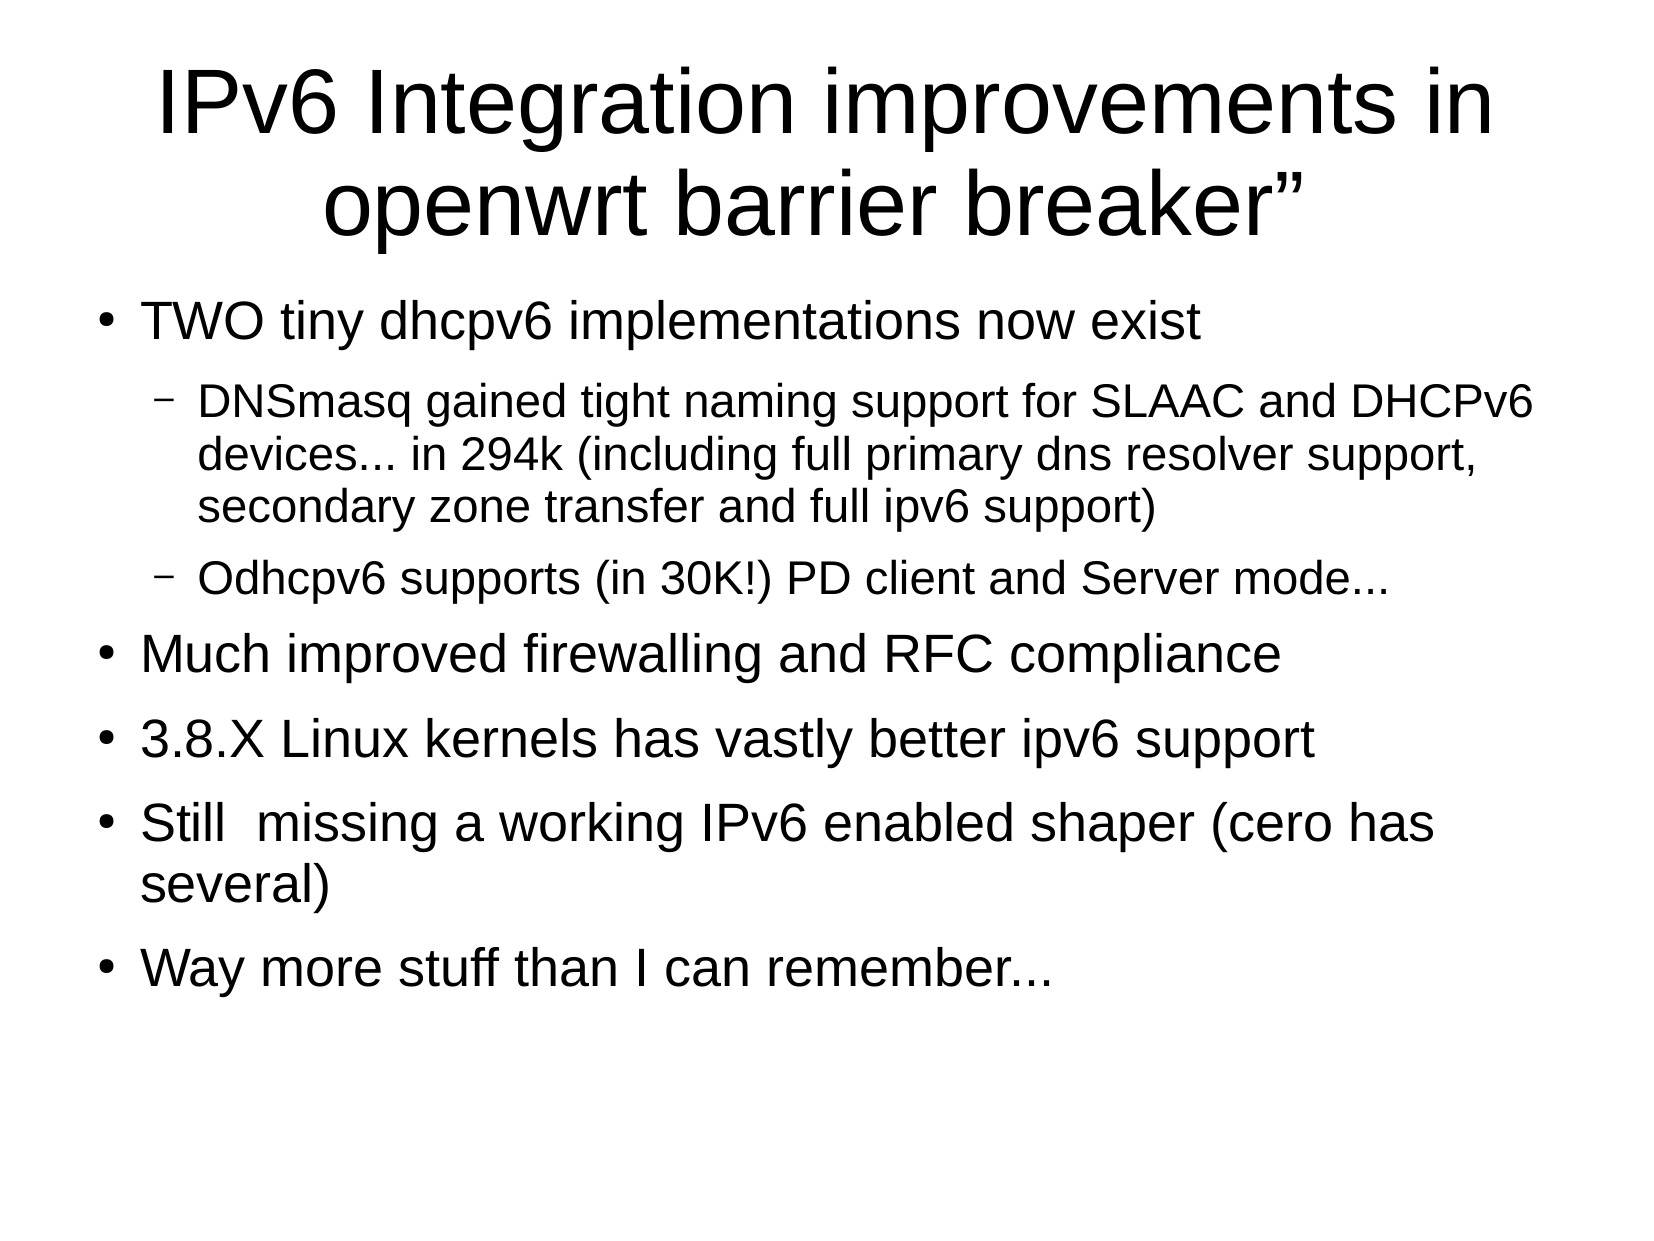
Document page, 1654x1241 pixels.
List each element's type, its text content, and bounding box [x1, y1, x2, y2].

title IPv6 Integration improvements in openwrt barrier breaker” [82, 49, 1571, 257]
list TWO tiny dhcpv6 implementations now exist DNSmasq gained tight naming support for SLAAC and DHCPv6 devices... in 294k (including full primary dns resolver support, secondary zone transfer and full ipv6 support) Odhcpv6 supports (in 30K!) PD client and Server mode... Much improved firewalling and RFC compliance 3.8.X Linux kernels has vastly better ipv6 support Still missing a working IPv6 enabled shaper (cero has several) Way more stuff than I can remember... [82, 290, 1538, 1010]
